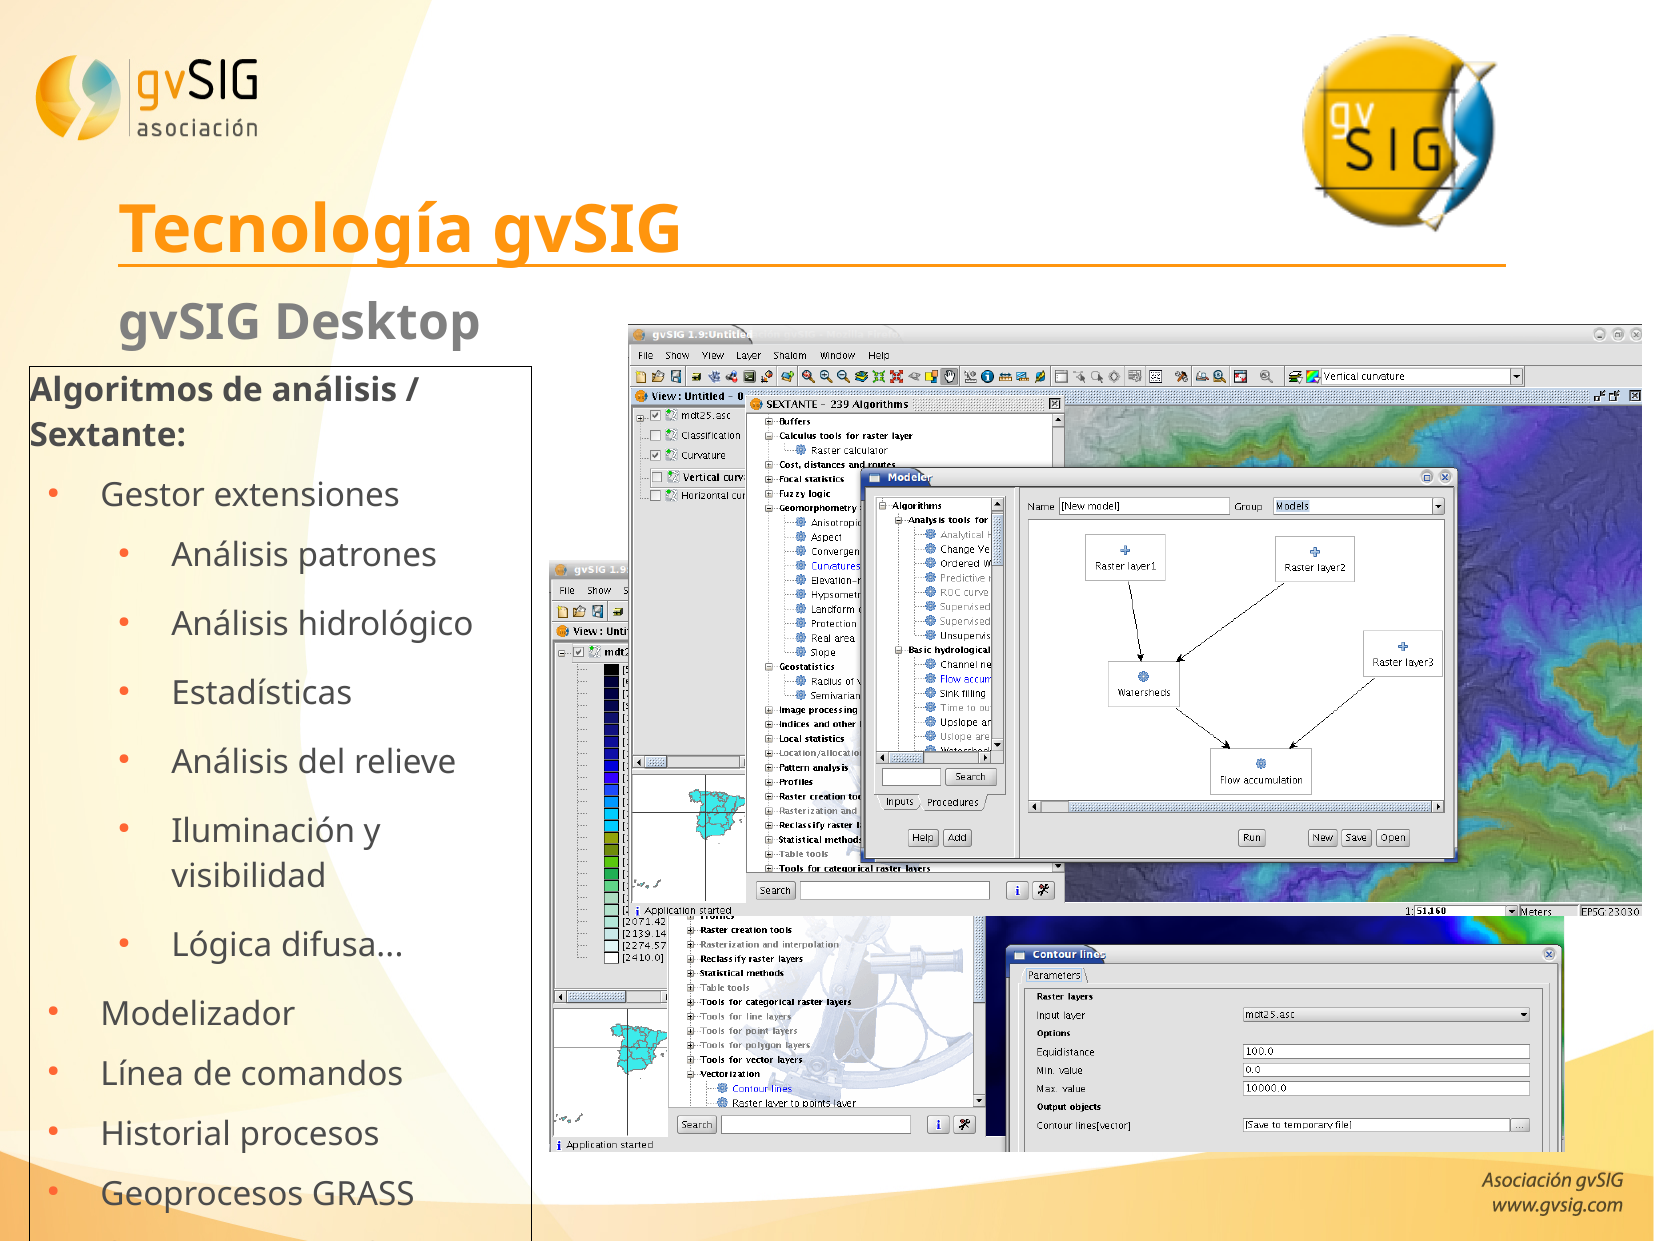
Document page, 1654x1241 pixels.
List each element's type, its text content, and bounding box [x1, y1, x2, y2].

title gvSIG Desktop [118, 276, 857, 365]
list Algoritmos de análisis / Sextante: Gestor extensiones Análisis patrones Análisis hidrológico Estadísticas Análisis del relieve Iluminación y visibilidad Lógica difusa... Modelizador Línea de comandos Historial procesos Geoprocesos GRASS Geoprocesos WPS [29, 366, 532, 1174]
picture [30, 1174, 531, 1241]
picture [0, 0, 1654, 1241]
title Tecnología gvSIG [118, 177, 1607, 276]
